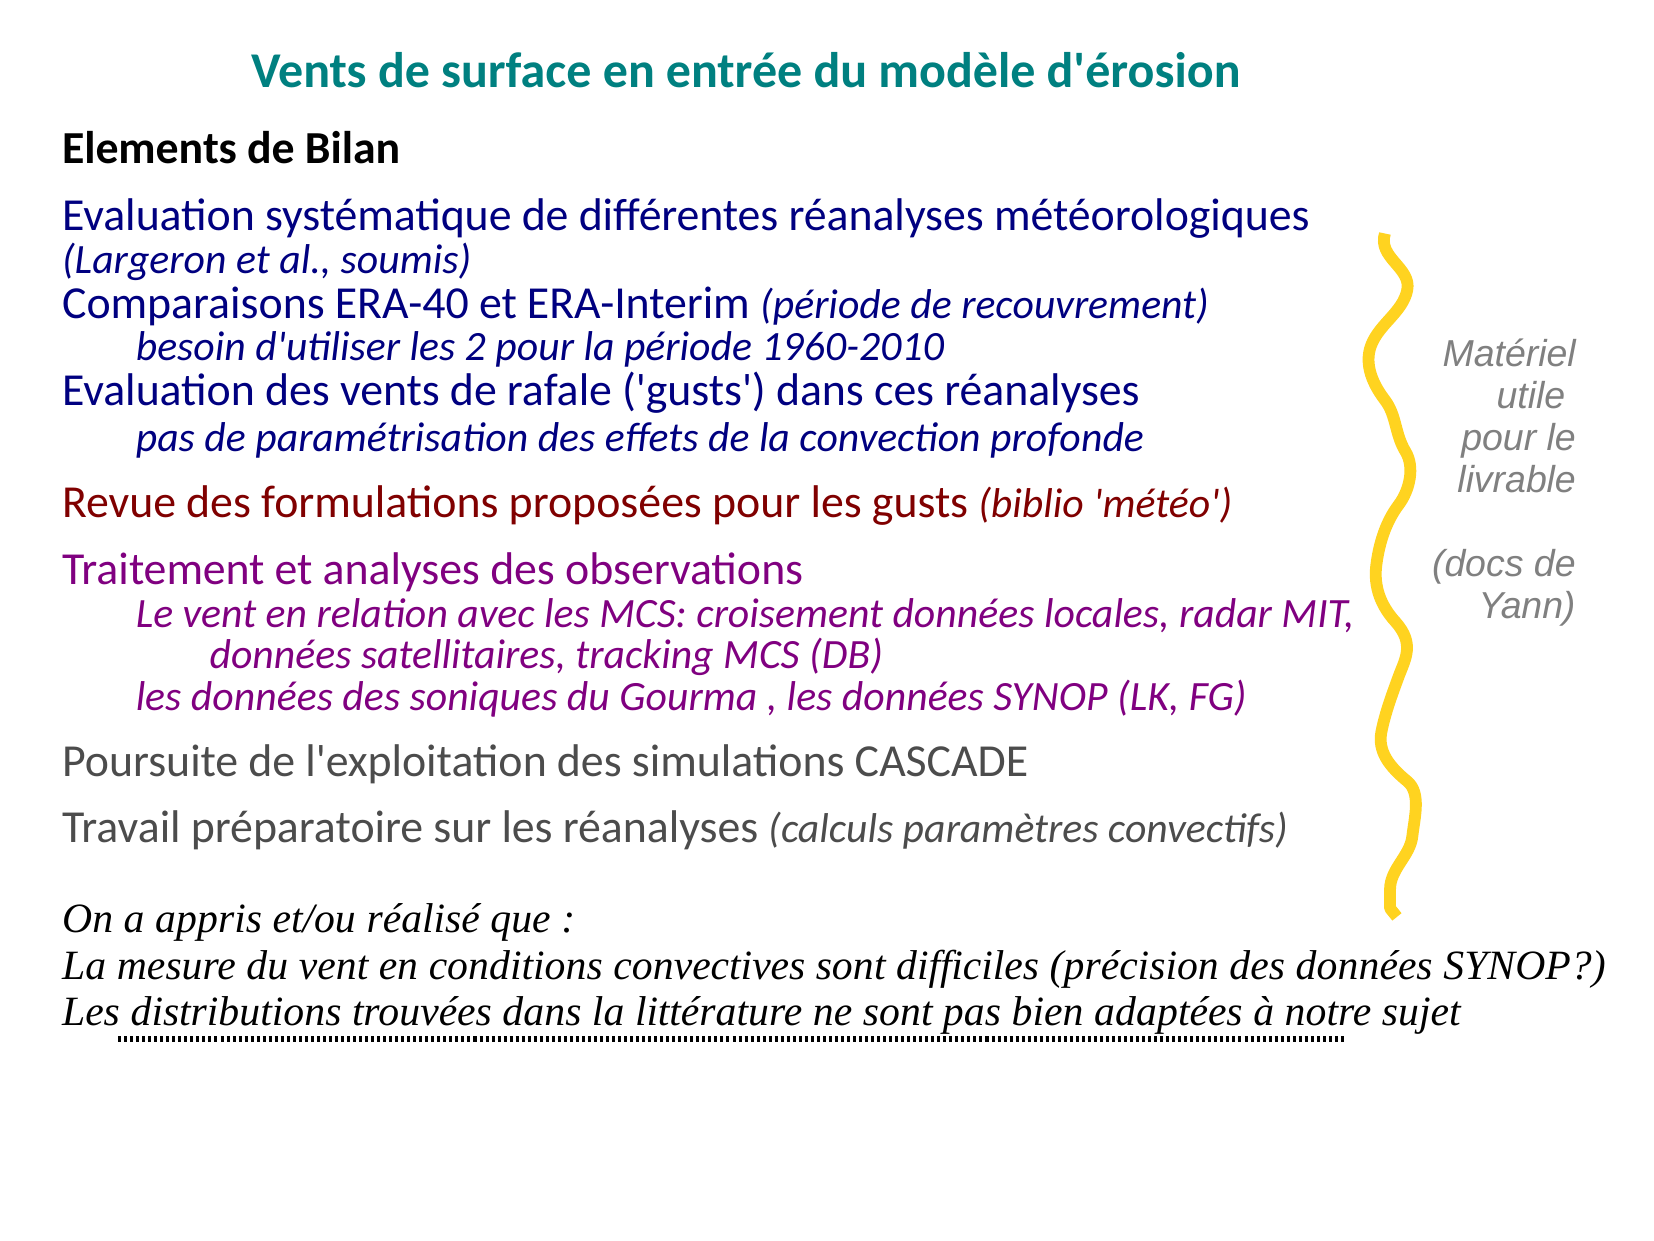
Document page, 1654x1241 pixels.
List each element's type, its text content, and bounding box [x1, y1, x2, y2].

text_box Matériel utile pour le livrable (docs de Yann) [1417, 324, 1591, 634]
text_box Elements de Bilan Evaluation systématique de différentes réanalyses météorologiques (Largeron et al., soumis) Comparaisons ERA-40 et ERA-Interim (période de recouvrement) besoin d'utiliser les 2 pour la période 1960-2010 Evaluation des vents de rafale ('gusts') dans ces réanalyses pas de paramétrisation des effets de la convection profonde Revue des formulations proposées pour les gusts (biblio 'météo') Traitement et analyses des observations Le vent en relation avec les MCS: croisement données locales, radar MIT, données satellitaires, tracking MCS (DB) les données des soniques du Gourma , les données SYNOP (LK, FG) Poursuite de l'exploitation des simulations CASCADE Travail préparatoire sur les réanalyses (calculs paramètres convectifs) On a appris et/ou réalisé que : La mesure du vent en conditions convectives sont difficiles (précision des données SYNOP?) Les distributions trouvées dans la littérature ne sont pas bien adaptées à notre sujet [47, 122, 1642, 1210]
text_box Vents de surface en entrée du modèle d'érosion [236, 42, 1262, 119]
